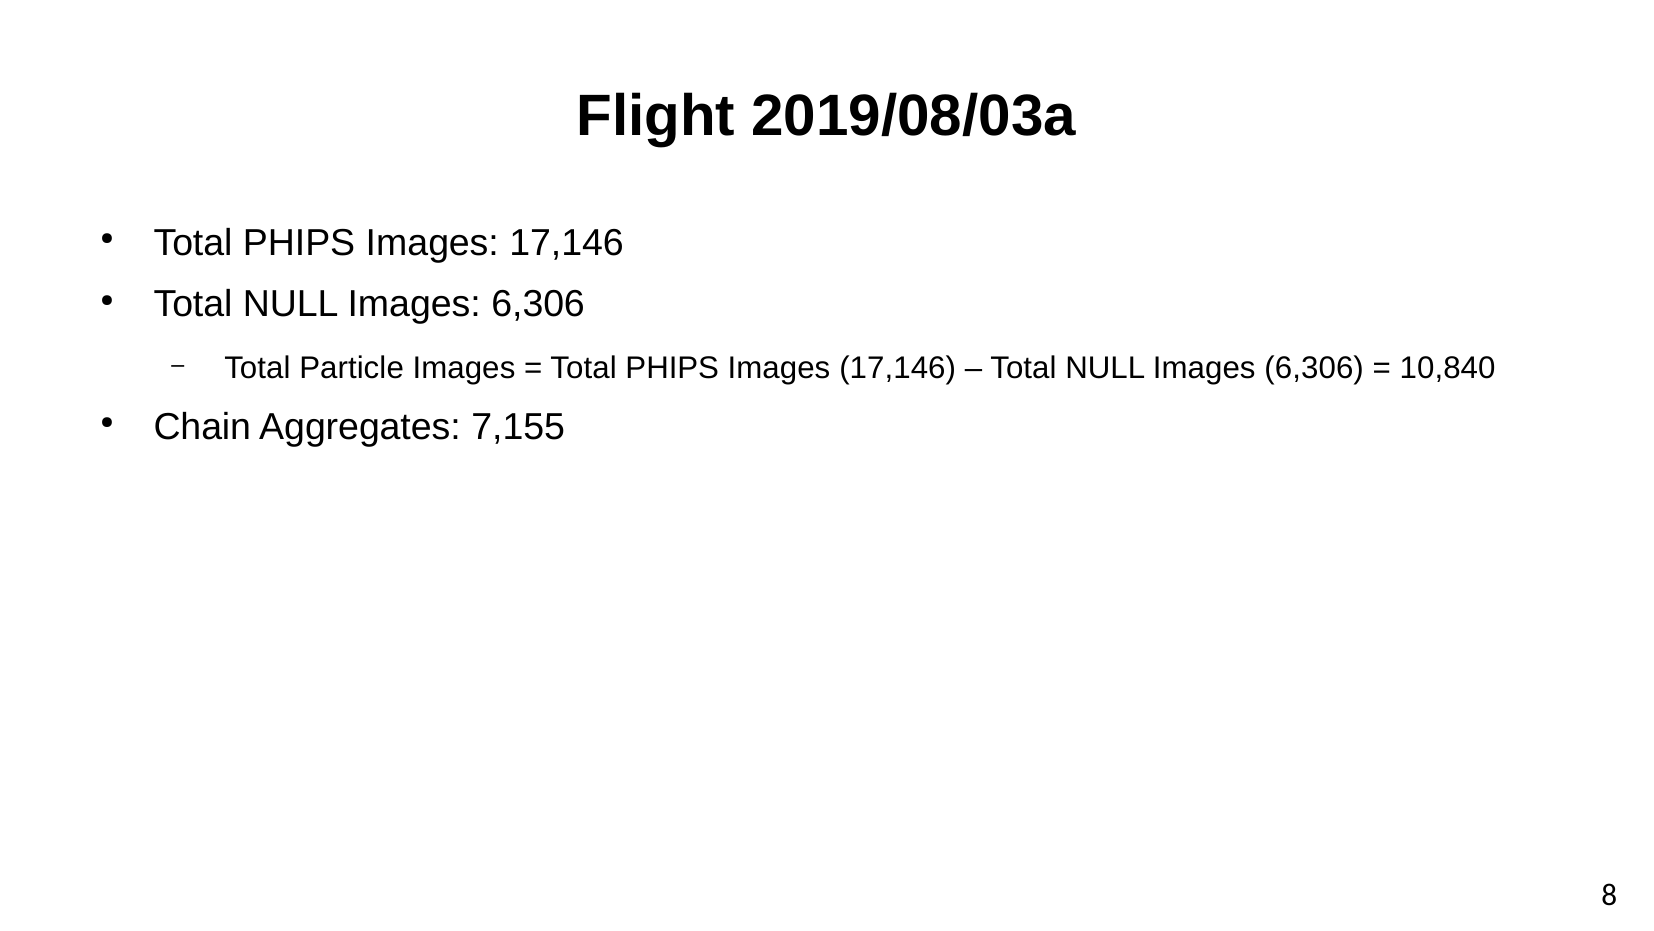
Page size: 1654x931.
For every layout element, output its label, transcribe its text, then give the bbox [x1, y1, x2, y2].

title Flight 2019/08/03a [82, 37, 1571, 193]
text_box <number> [1282, 870, 1633, 916]
list Total PHIPS Images: 17,146 Total NULL Images: 6,306 Total Particle Images = Total PHIPS Images (17,146) – Total NULL Images (6,306) = 10,840 Chain Aggregates: 7,155 [82, 217, 1571, 758]
